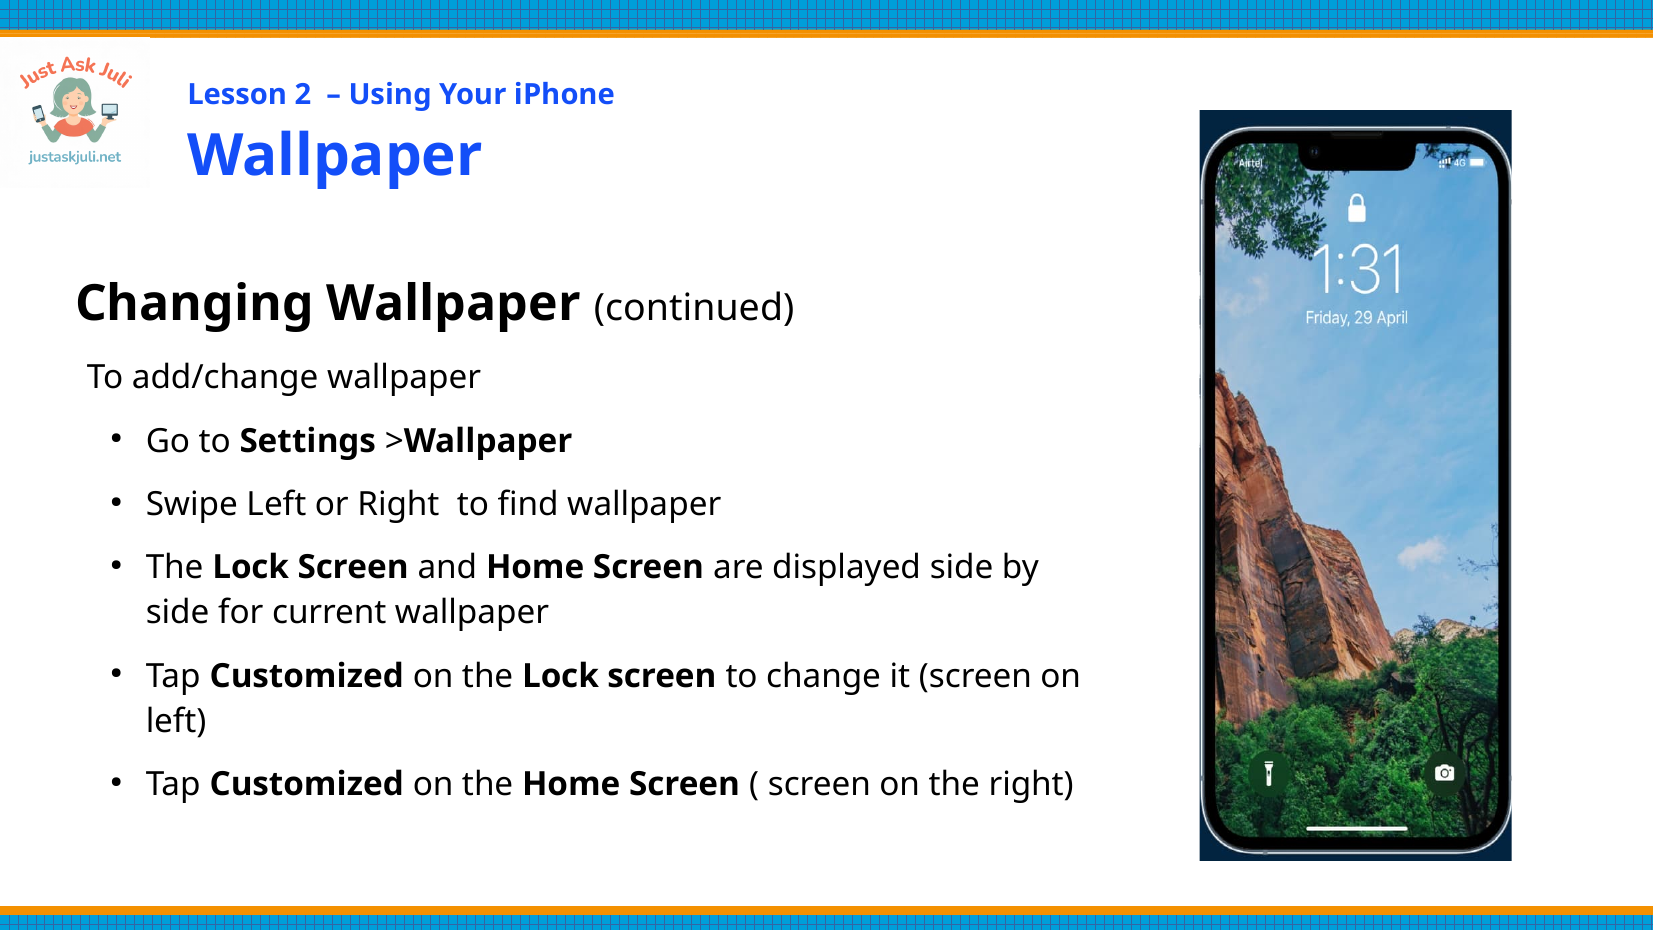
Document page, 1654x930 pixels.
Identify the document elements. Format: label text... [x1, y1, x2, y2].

picture [0, 37, 150, 188]
picture [1199, 110, 1512, 861]
text_box Lesson 2 – Using Your iPhone Wallpaper [187, 67, 780, 199]
text_box Changing Wallpaper (continued) To add/change wallpaper Go to Settings >Wallpaper Swipe Left or Right to find wallpaper The Lock Screen and Home Screen are displayed side by side for current wallpaper Tap Customized on the Lock screen to change it (screen on left) Tap Customized on the Home Screen ( screen on the right) [74, 247, 1088, 825]
